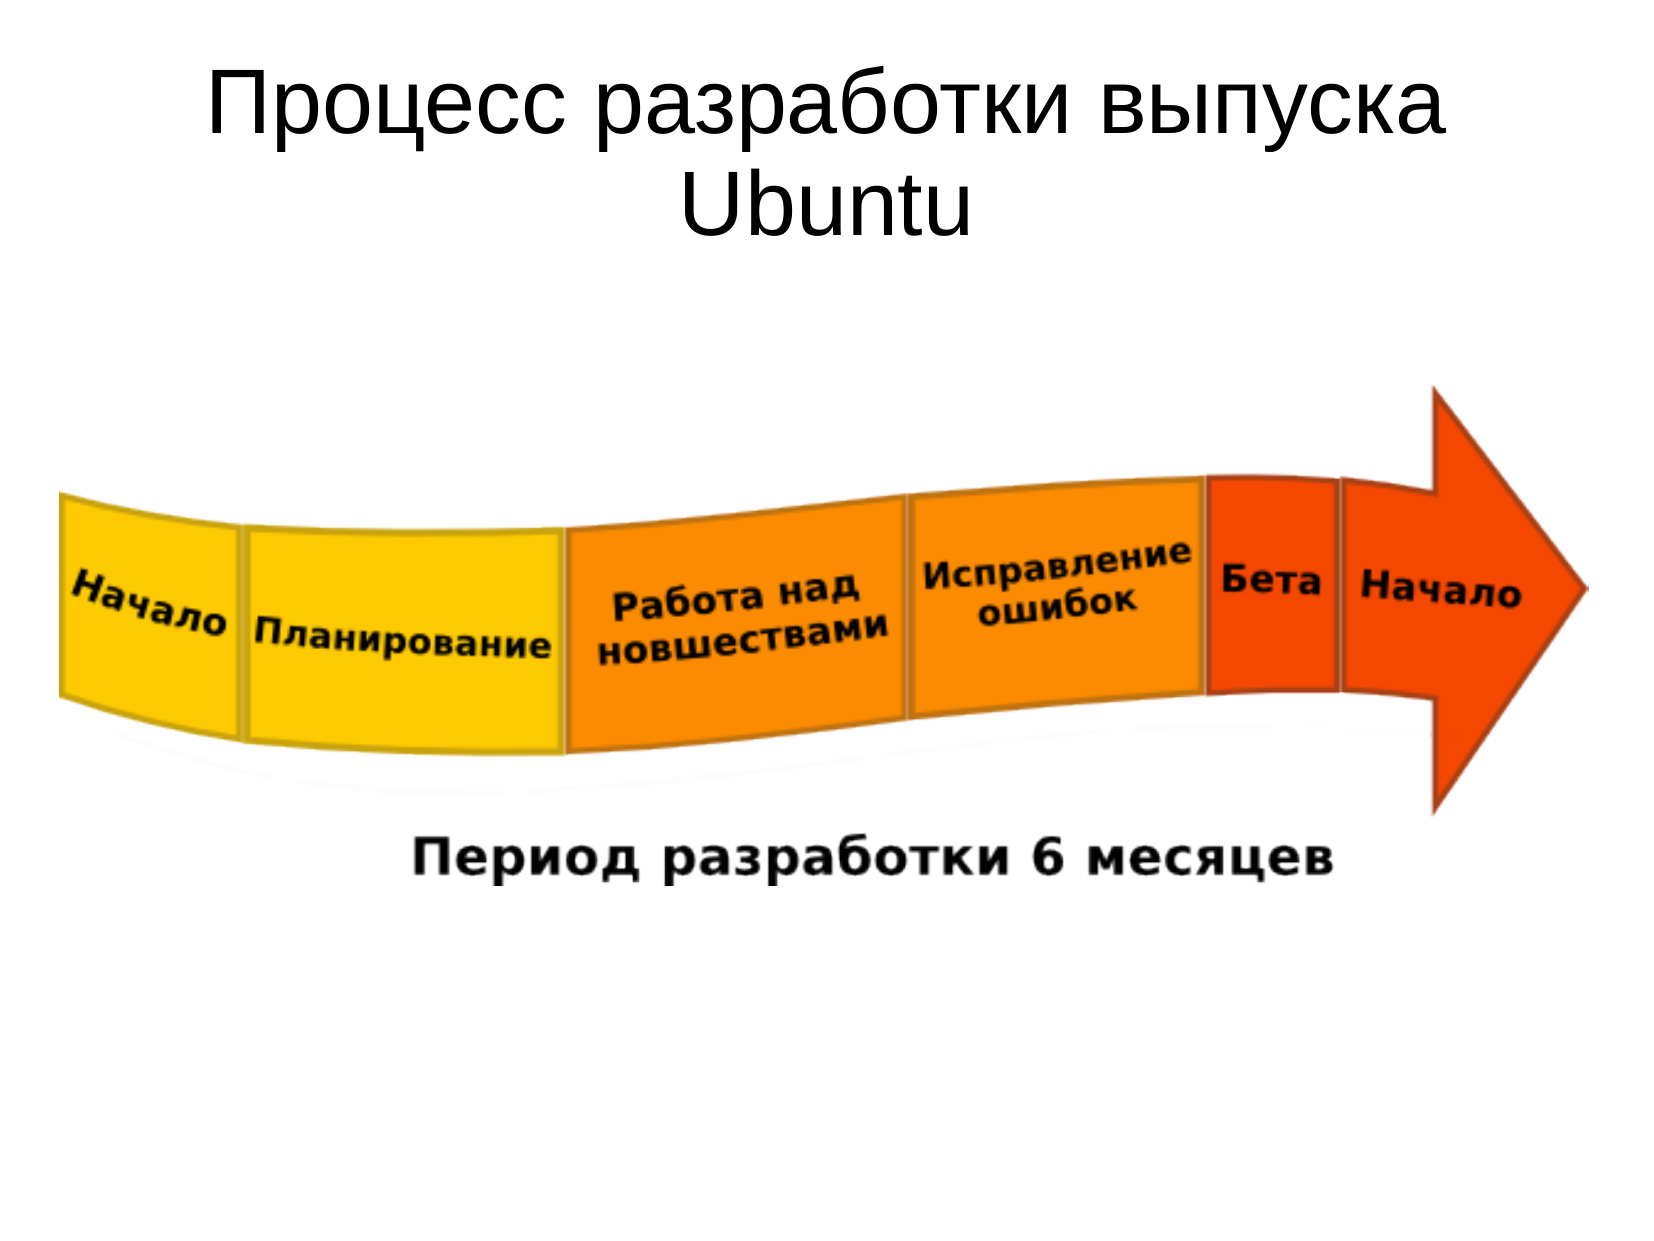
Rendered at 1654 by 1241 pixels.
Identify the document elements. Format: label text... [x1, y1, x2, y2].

picture [59, 385, 1589, 886]
title Процесс разработки выпуска Ubuntu [82, 49, 1571, 257]
